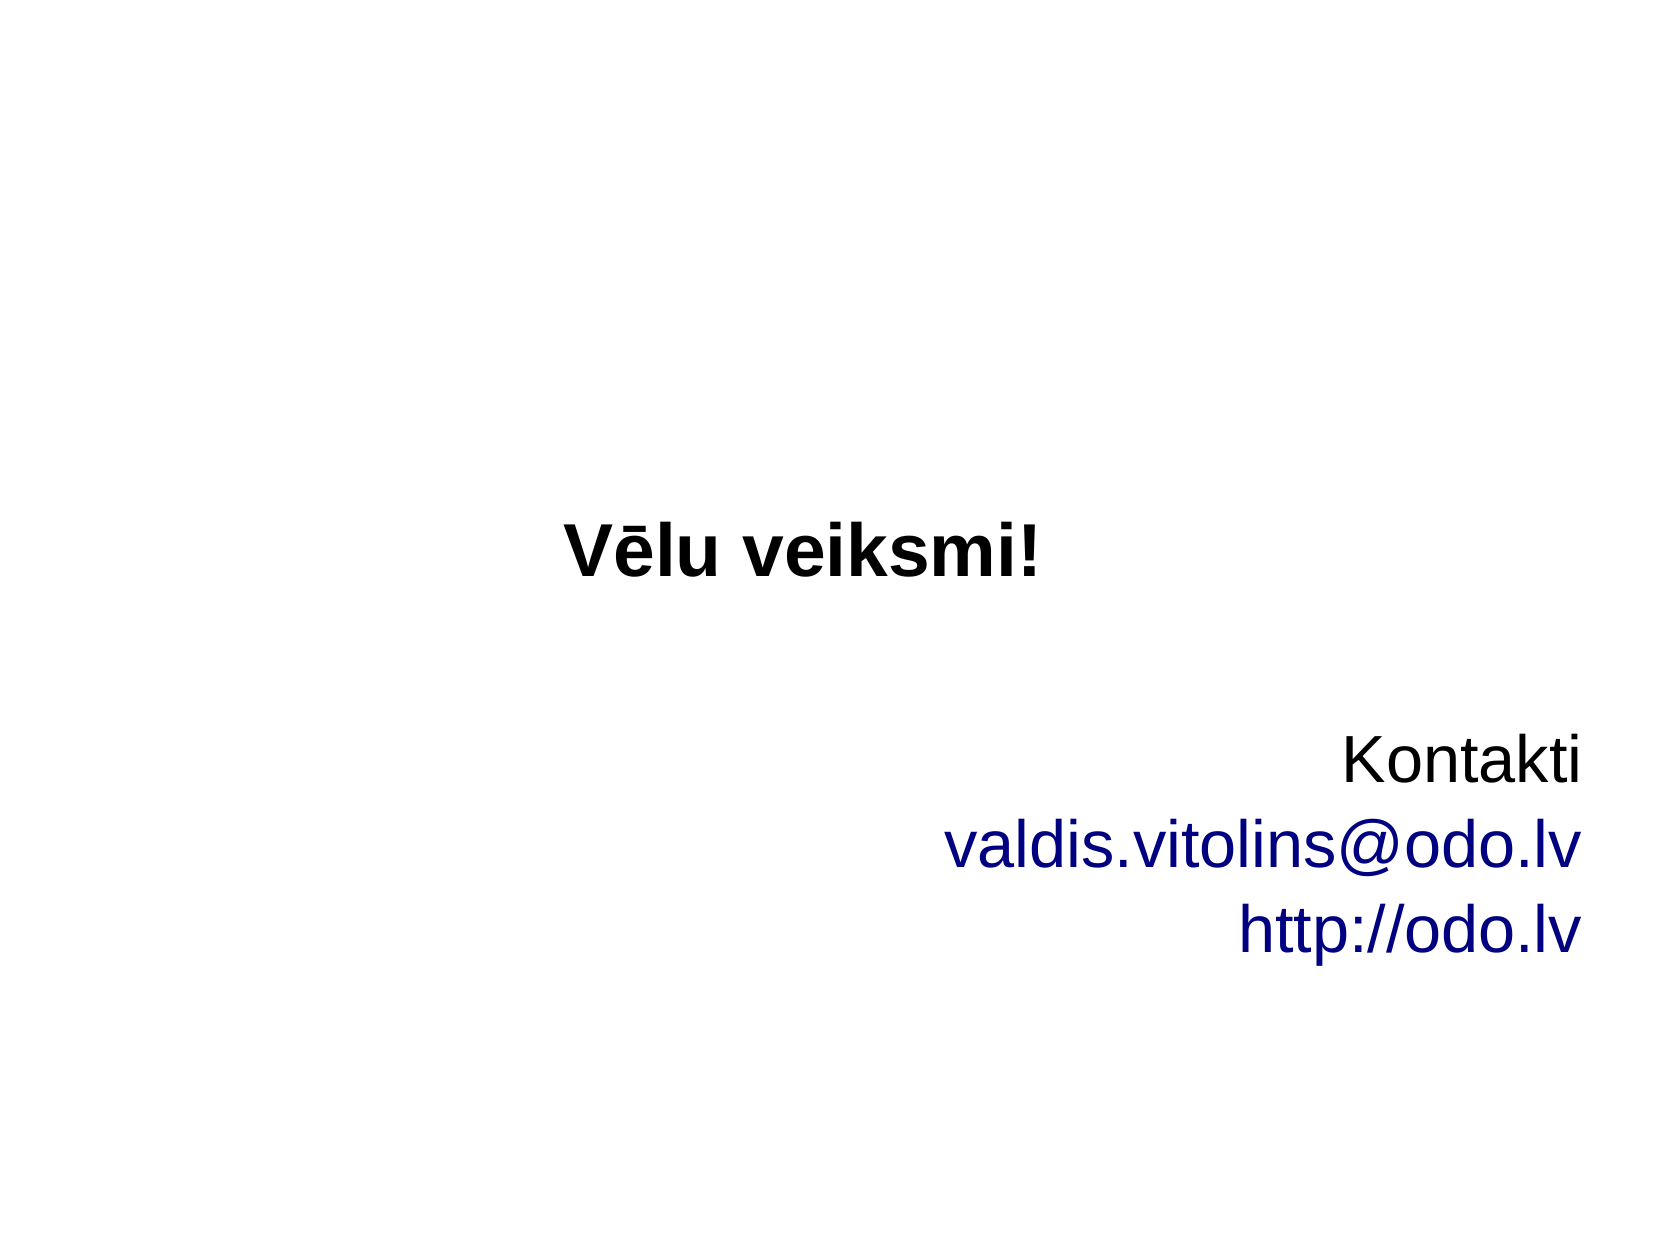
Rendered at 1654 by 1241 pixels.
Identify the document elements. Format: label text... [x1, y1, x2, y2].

title Vēlu veiksmi! [94, 504, 1512, 603]
list Kontakti valdis.vitolins@odo.lv http://odo.lv [82, 631, 1583, 1107]
